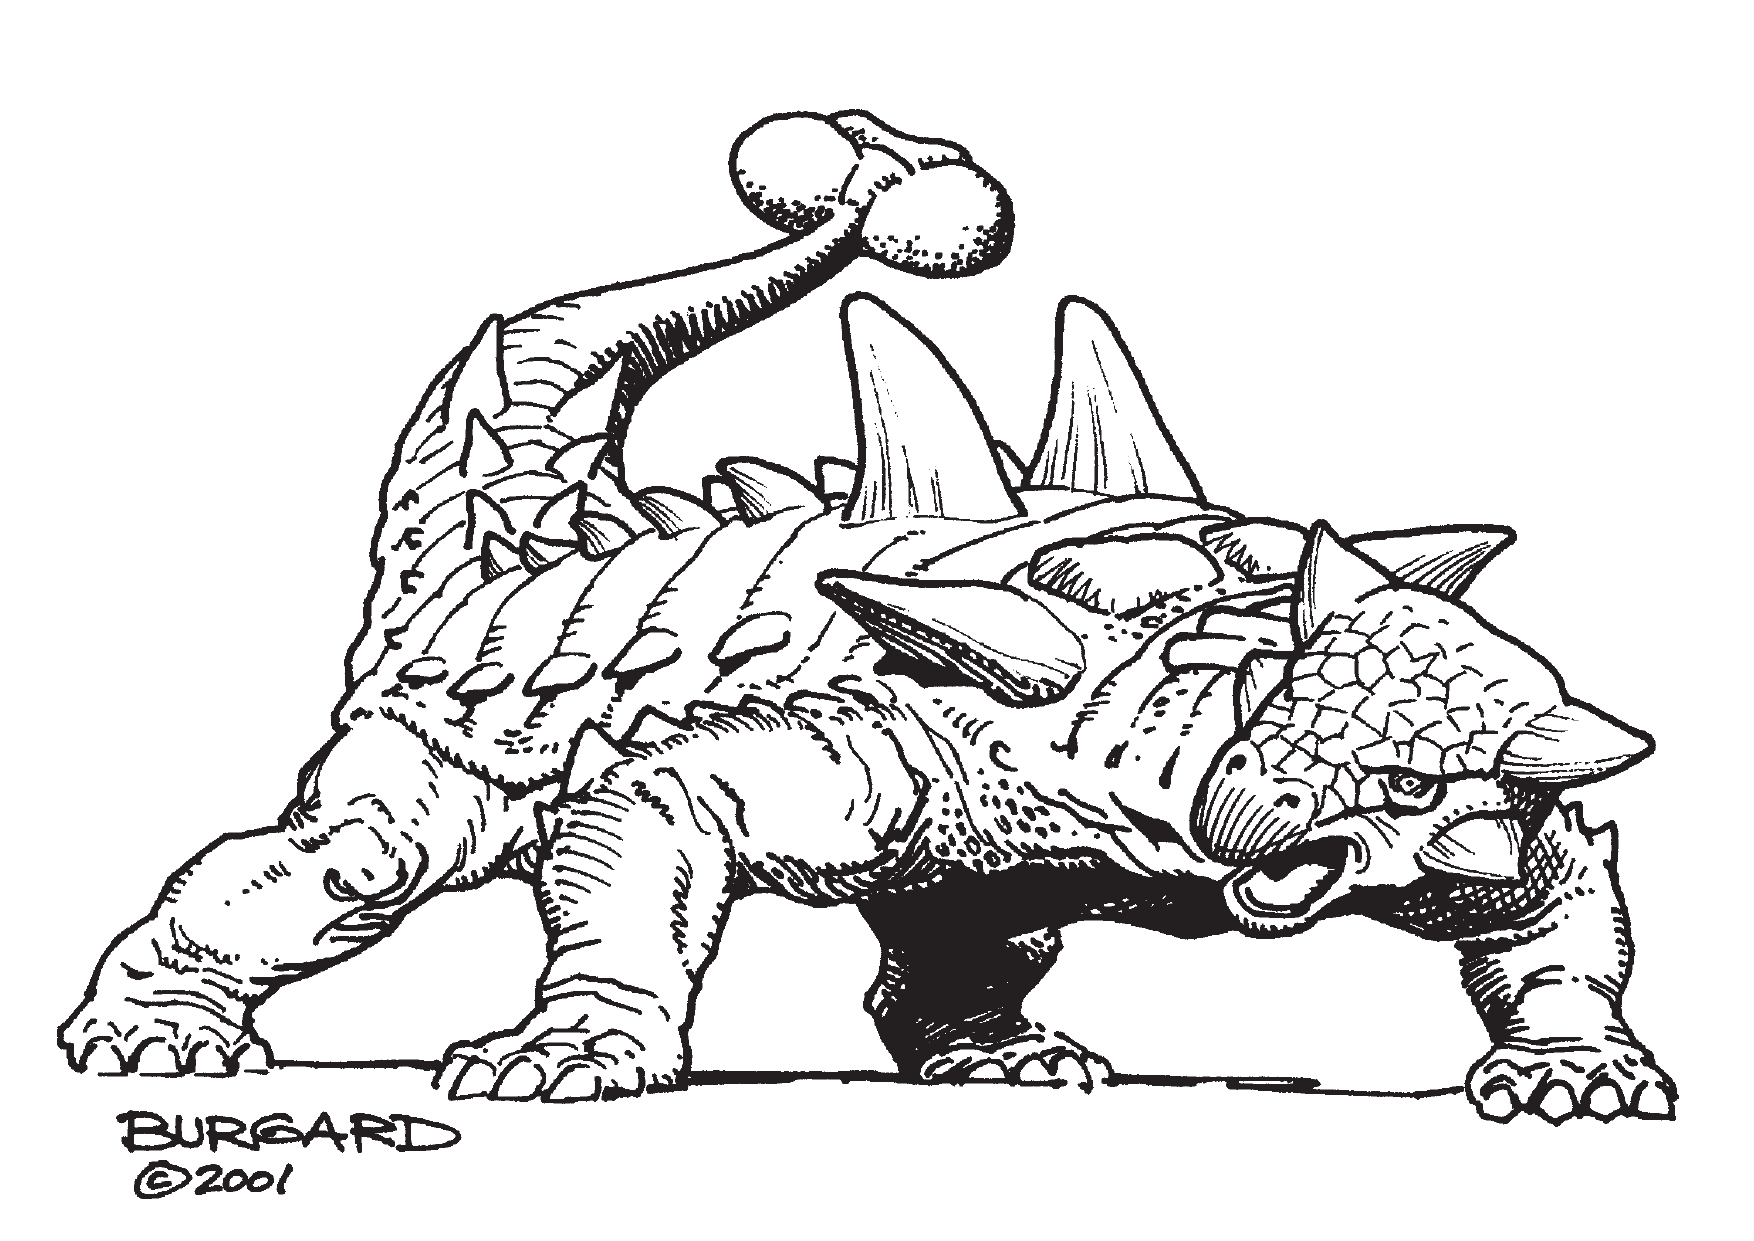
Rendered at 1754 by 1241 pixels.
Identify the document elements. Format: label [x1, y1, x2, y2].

picture [23, 80, 1737, 1222]
